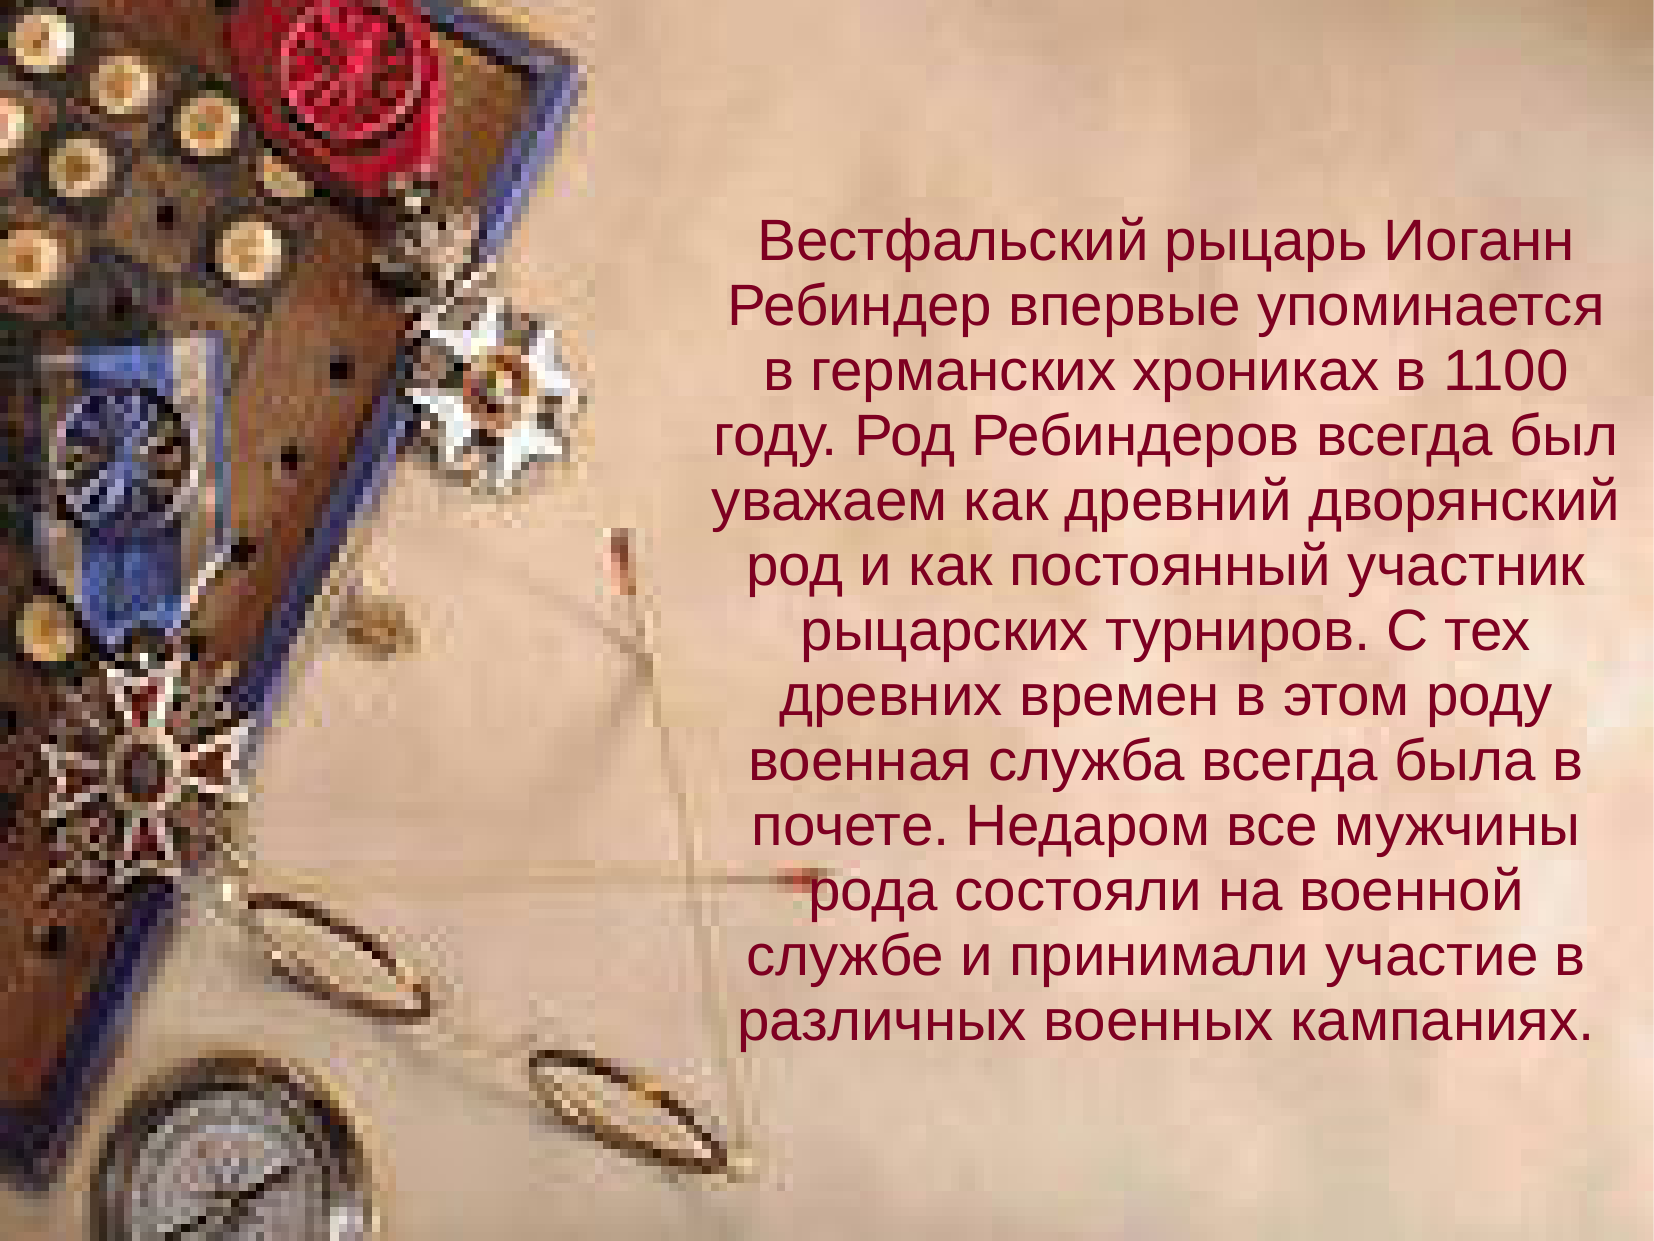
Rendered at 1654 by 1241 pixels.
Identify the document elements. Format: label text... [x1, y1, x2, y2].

picture [0, 0, 1654, 1241]
subtitle Вестфальский рыцарь Иоганн Ребиндер впервые упоминается в германских хрониках в 1100 году. Род Ребиндеров всегда был уважаем как древний дворянский род и как постоянный участник рыцарских турниров. С тех древних времен в этом роду военная служба всегда была в почете. Недаром все мужчины рода состояли на военной службе и принимали участие в различных военных кампаниях. [708, 49, 1625, 1211]
